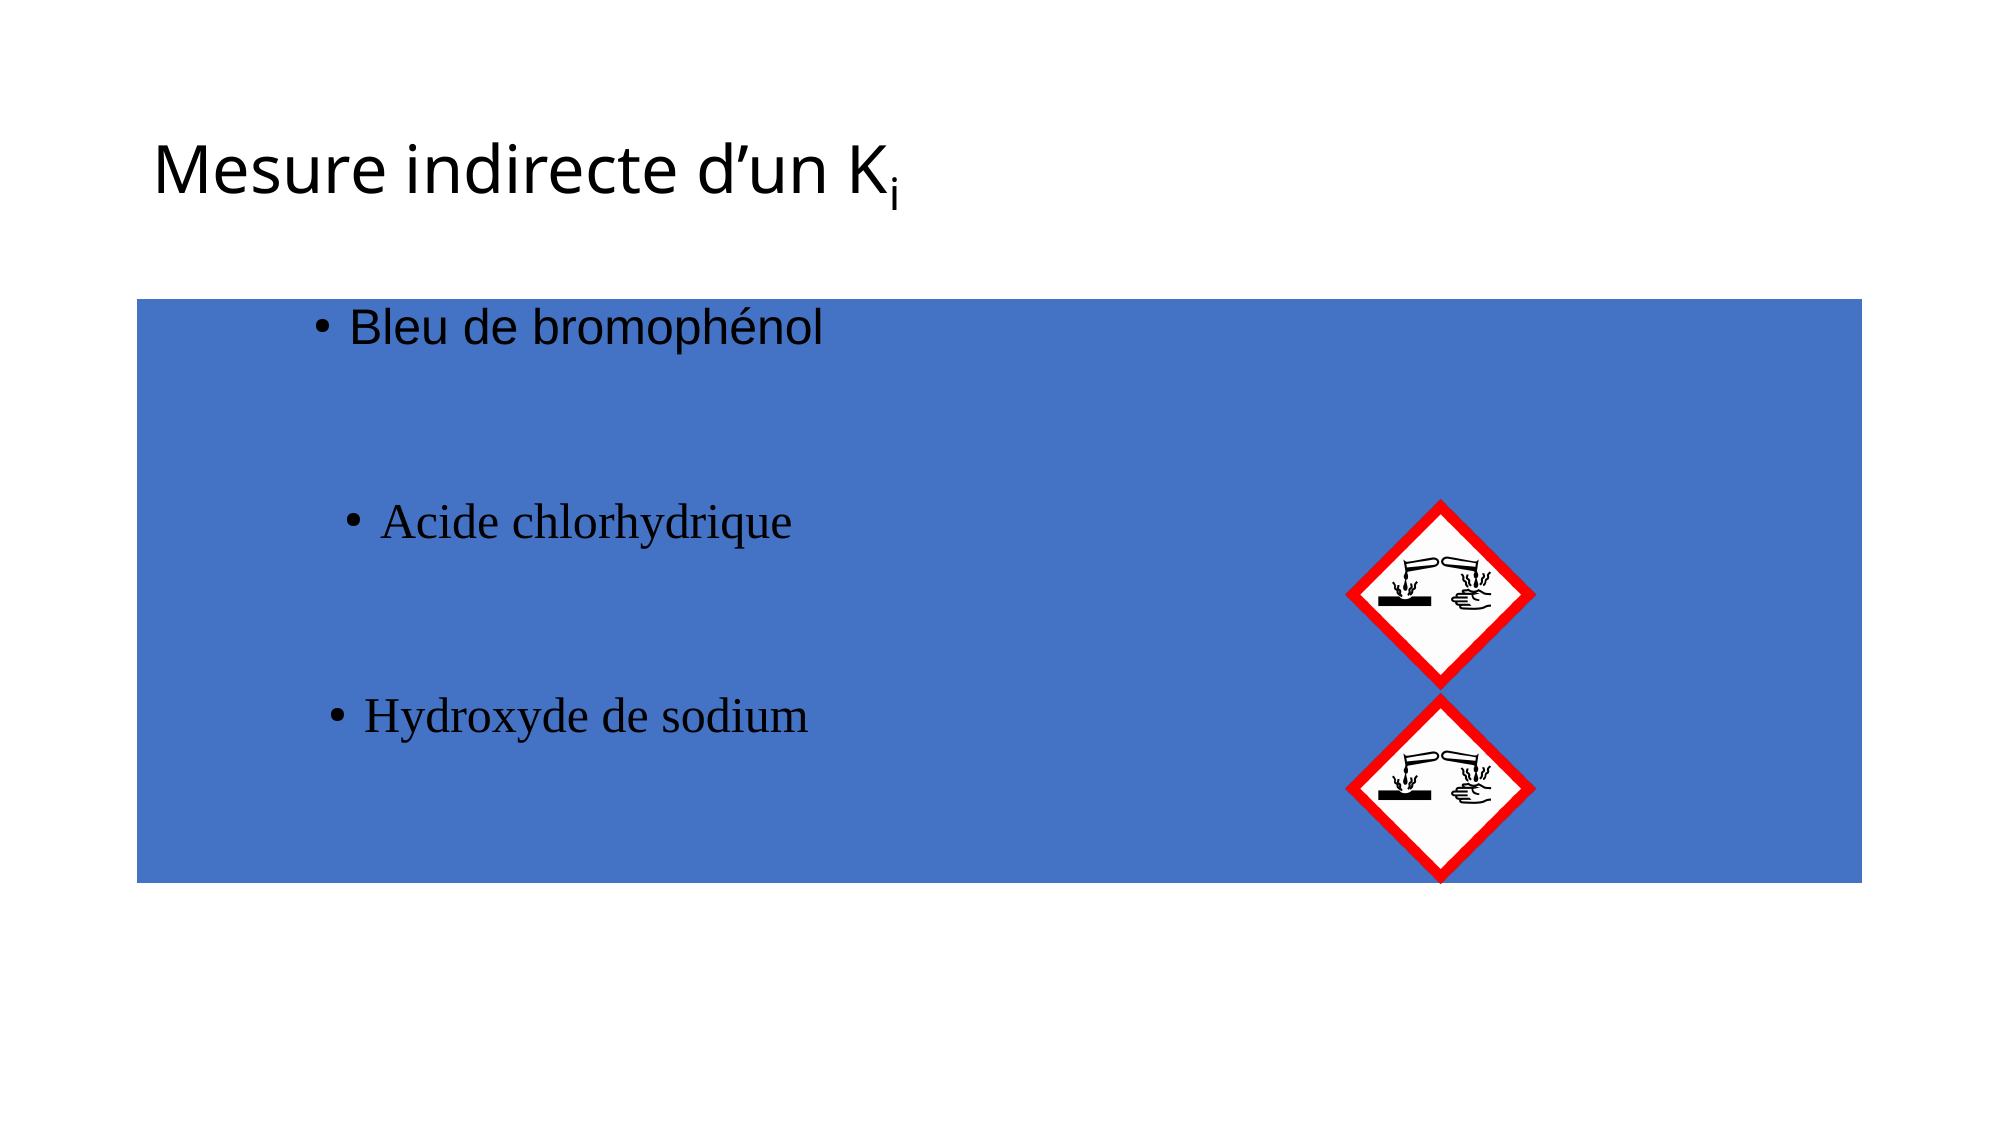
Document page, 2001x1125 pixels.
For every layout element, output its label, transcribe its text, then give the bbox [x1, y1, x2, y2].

table_cell Acide chlorhydrique [137, 494, 1000, 688]
picture [1343, 497, 1538, 886]
title Mesure indirecte d’un Ki [137, 59, 1863, 278]
table_cell Hydroxyde de sodium [137, 688, 1000, 883]
table_cell [1000, 494, 1862, 688]
table_cell [1538, 688, 1862, 883]
table_cell [1000, 688, 1343, 883]
table_header [1000, 299, 1862, 494]
table_header Bleu de bromophénol [137, 299, 1000, 494]
